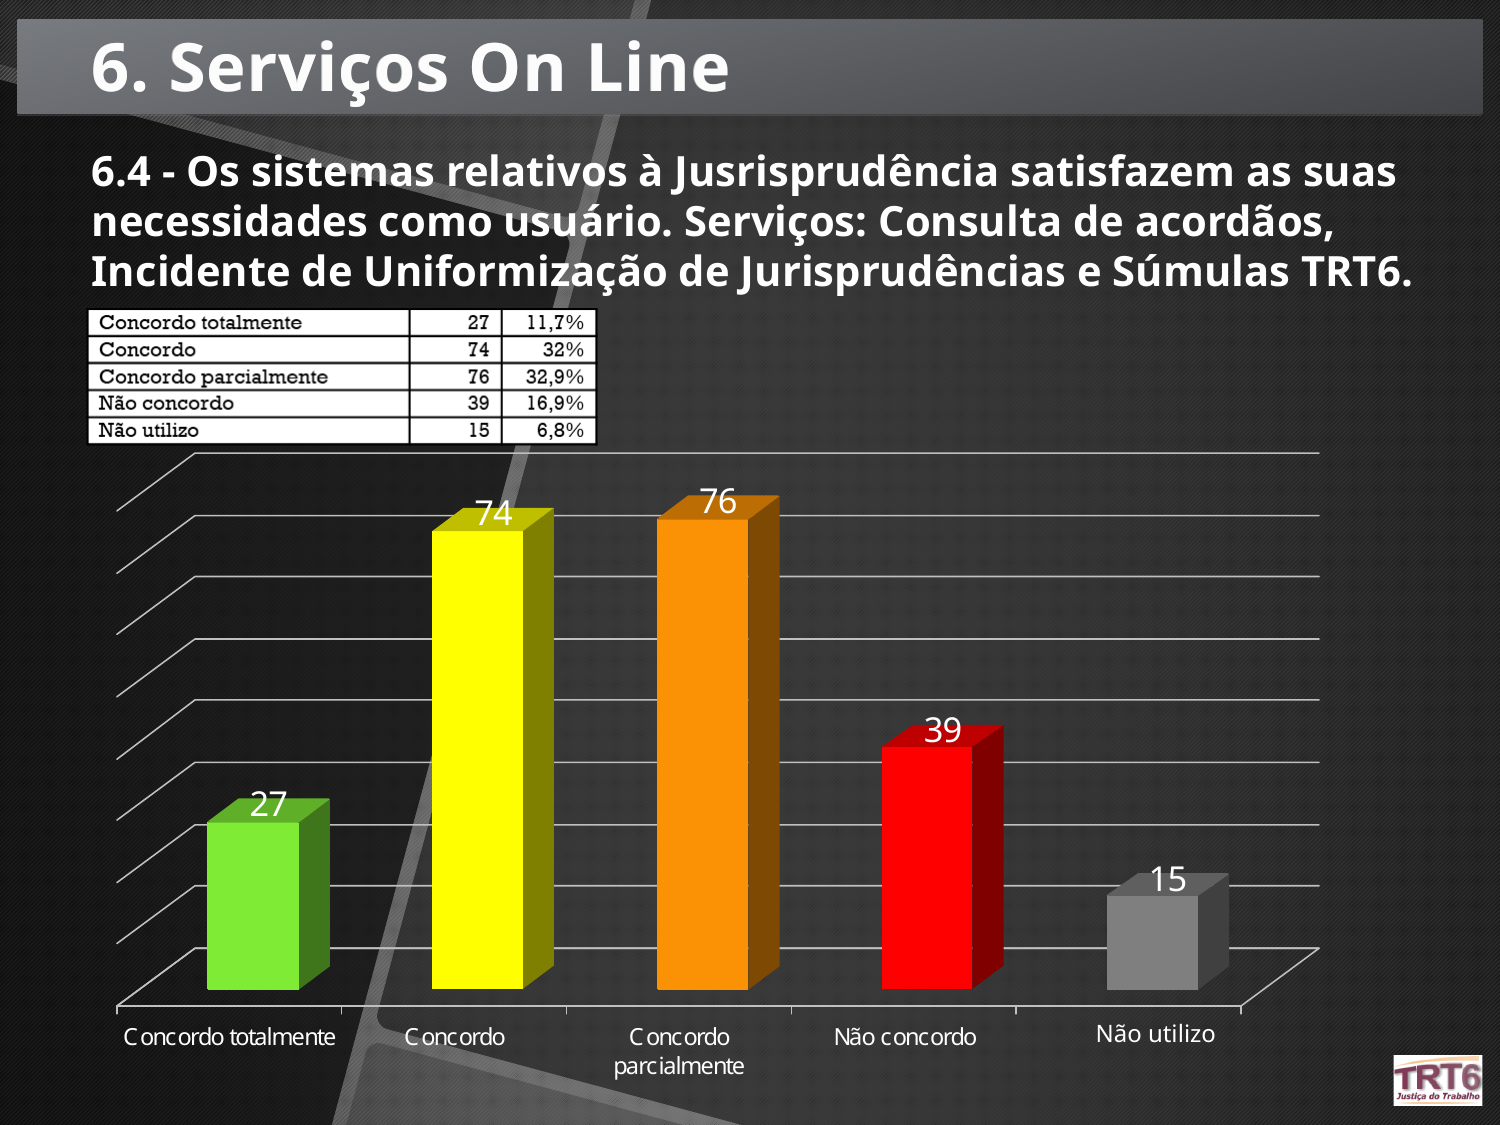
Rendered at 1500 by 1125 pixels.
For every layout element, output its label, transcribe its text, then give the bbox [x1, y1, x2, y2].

text_box [18, 19, 1482, 114]
chart [60, 421, 1390, 1125]
text_box 6. Serviços On Line [77, 18, 1500, 113]
picture [1393, 1055, 1483, 1106]
text_box Não utilizo [1080, 1011, 1233, 1057]
picture [86, 303, 599, 456]
text_box 6.4 - Os sistemas relativos à Jusrisprudência satisfazem as suas necessidades como usuário. Serviços: Consulta de acordãos, Incidente de Uniformização de Jurisprudências e Súmulas TRT6. [76, 137, 1471, 303]
